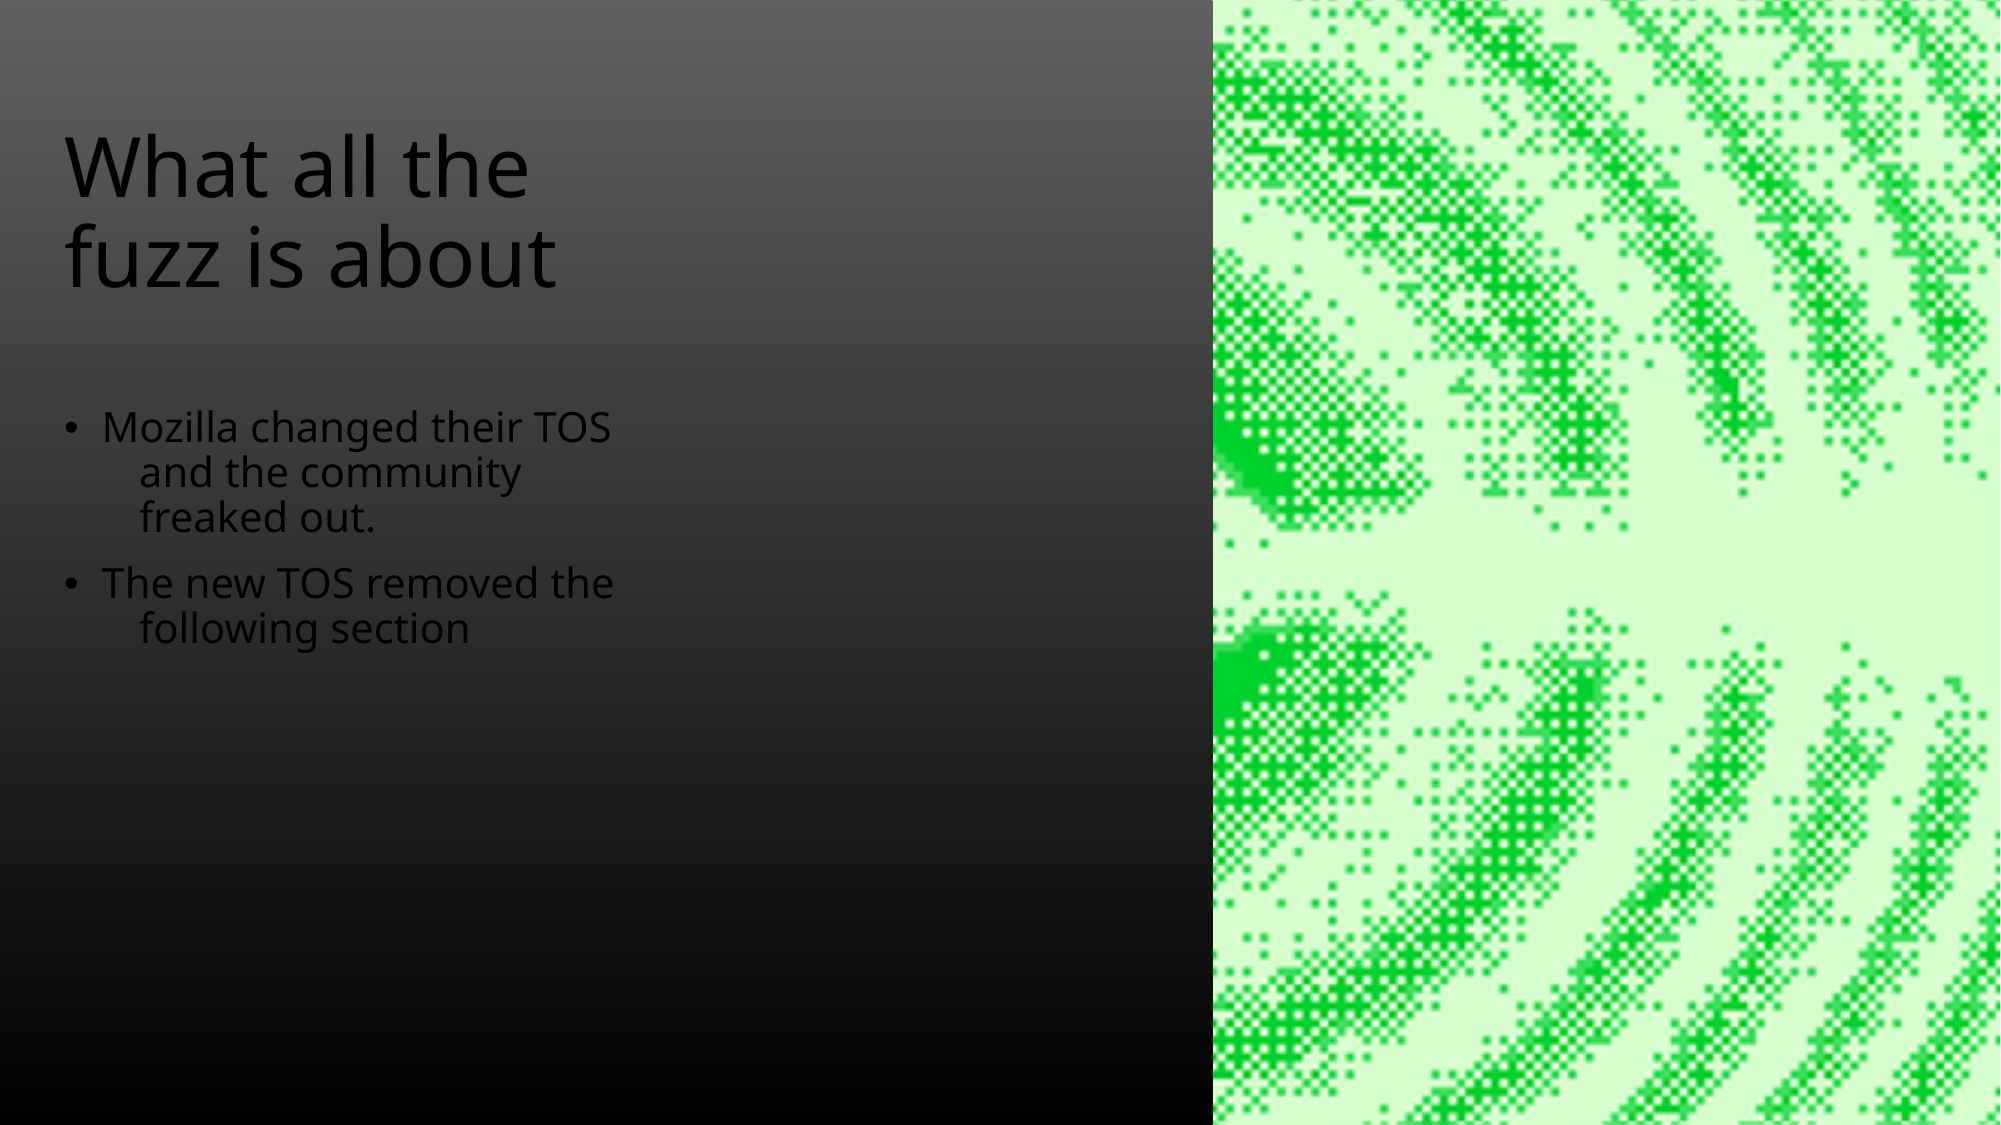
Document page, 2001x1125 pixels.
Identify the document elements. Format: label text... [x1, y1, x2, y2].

picture [1212, 0, 2000, 1125]
list Mozilla changed their TOS and the community freaked out. The new TOS removed the following section [49, 399, 677, 1014]
text_box [0, 0, 1212, 1125]
title What all the fuzz is about [49, 59, 677, 372]
